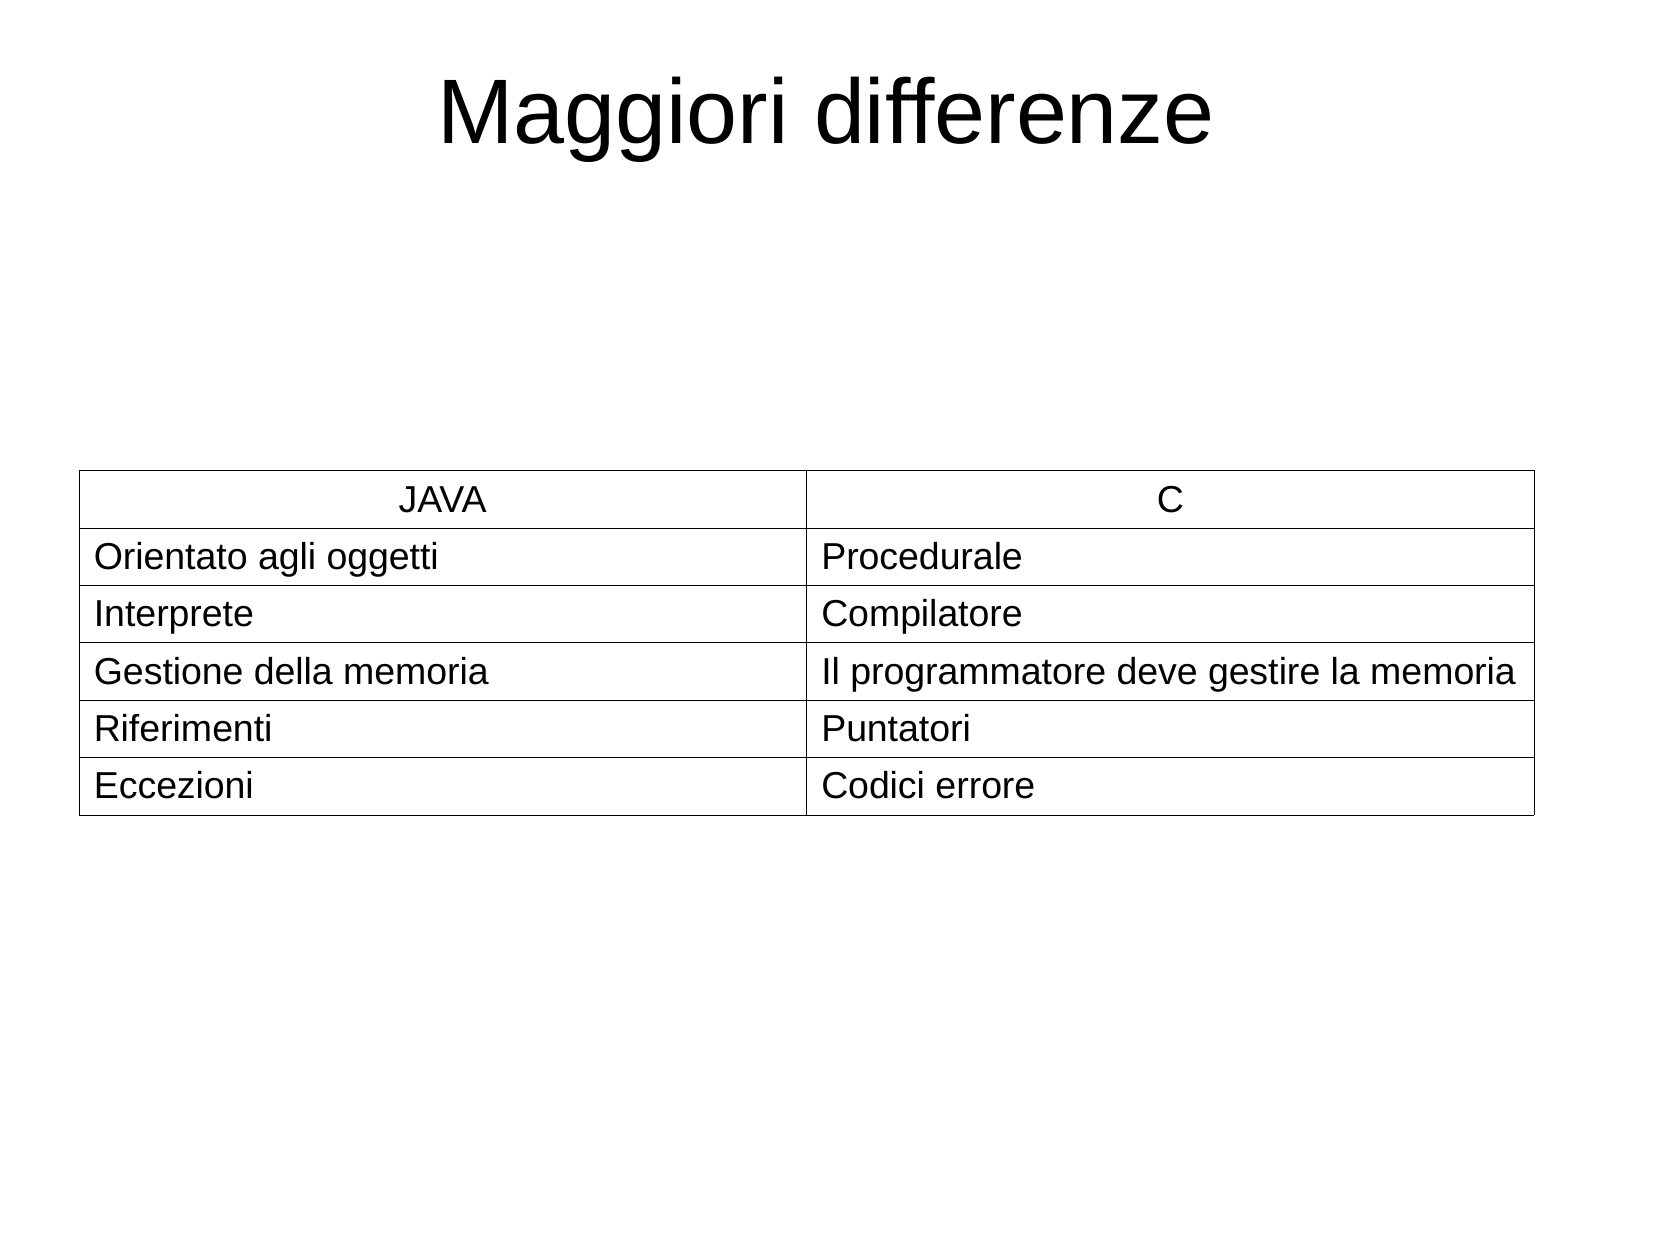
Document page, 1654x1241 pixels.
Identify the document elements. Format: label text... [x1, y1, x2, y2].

table_cell Compilatore [807, 586, 1534, 642]
table_cell Il programmatore deve gestire la memoria [807, 643, 1534, 700]
table_cell Riferimenti [80, 701, 806, 757]
table_cell Procedurale [807, 529, 1534, 585]
title Maggiori differenze [82, 8, 1571, 216]
table_cell Gestione della memoria [80, 643, 806, 700]
table_cell Puntatori [807, 701, 1534, 757]
table_cell Eccezioni [80, 758, 806, 815]
table_cell Codici errore [807, 758, 1534, 815]
table_header C [807, 471, 1534, 528]
table_cell Orientato agli oggetti [80, 529, 806, 585]
table_cell Interprete [80, 586, 806, 642]
table_header JAVA [80, 471, 806, 528]
